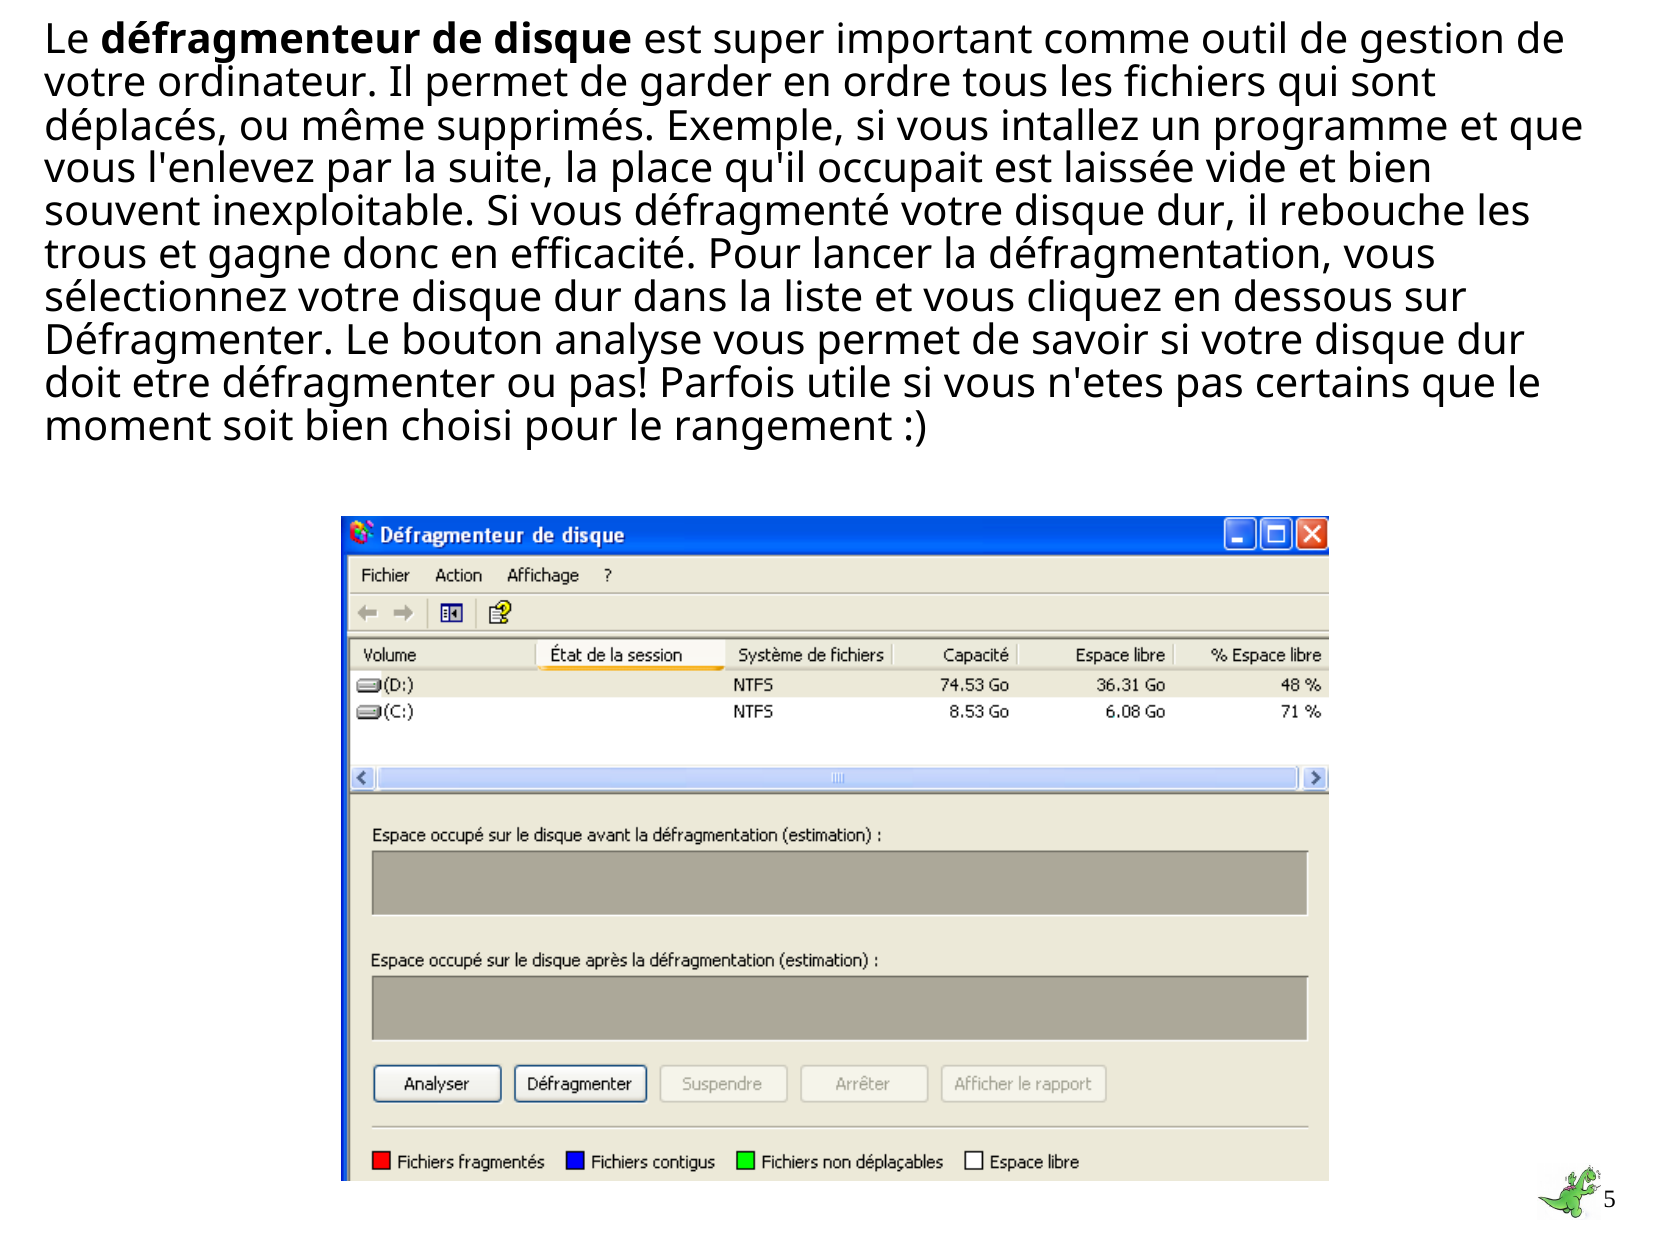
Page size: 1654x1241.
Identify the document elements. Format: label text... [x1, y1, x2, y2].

text_box 5 [1603, 1186, 1632, 1213]
text_box Le défragmenteur de disque est super important comme outil de gestion de votre ordinateur. Il permet de garder en ordre tous les fichiers qui sont déplacés, ou même supprimés. Exemple, si vous intallez un programme et que vous l'enlevez par la suite, la place qu'il occupait est laissée vide et bien souvent inexploitable. Si vous défragmenté votre disque dur, il rebouche les trous et gagne donc en efficacité. Pour lancer la défragmentation, vous sélectionnez votre disque dur dans la liste et vous cliquez en dessous sur Défragmenter. Le bouton analyse vous permet de savoir si votre disque dur doit etre défragmenter ou pas! Parfois utile si vous n'etes pas certains que le moment soit bien choisi pour le rangement :) [29, 29, 1624, 498]
picture [341, 516, 1329, 1181]
picture [1537, 1163, 1601, 1220]
